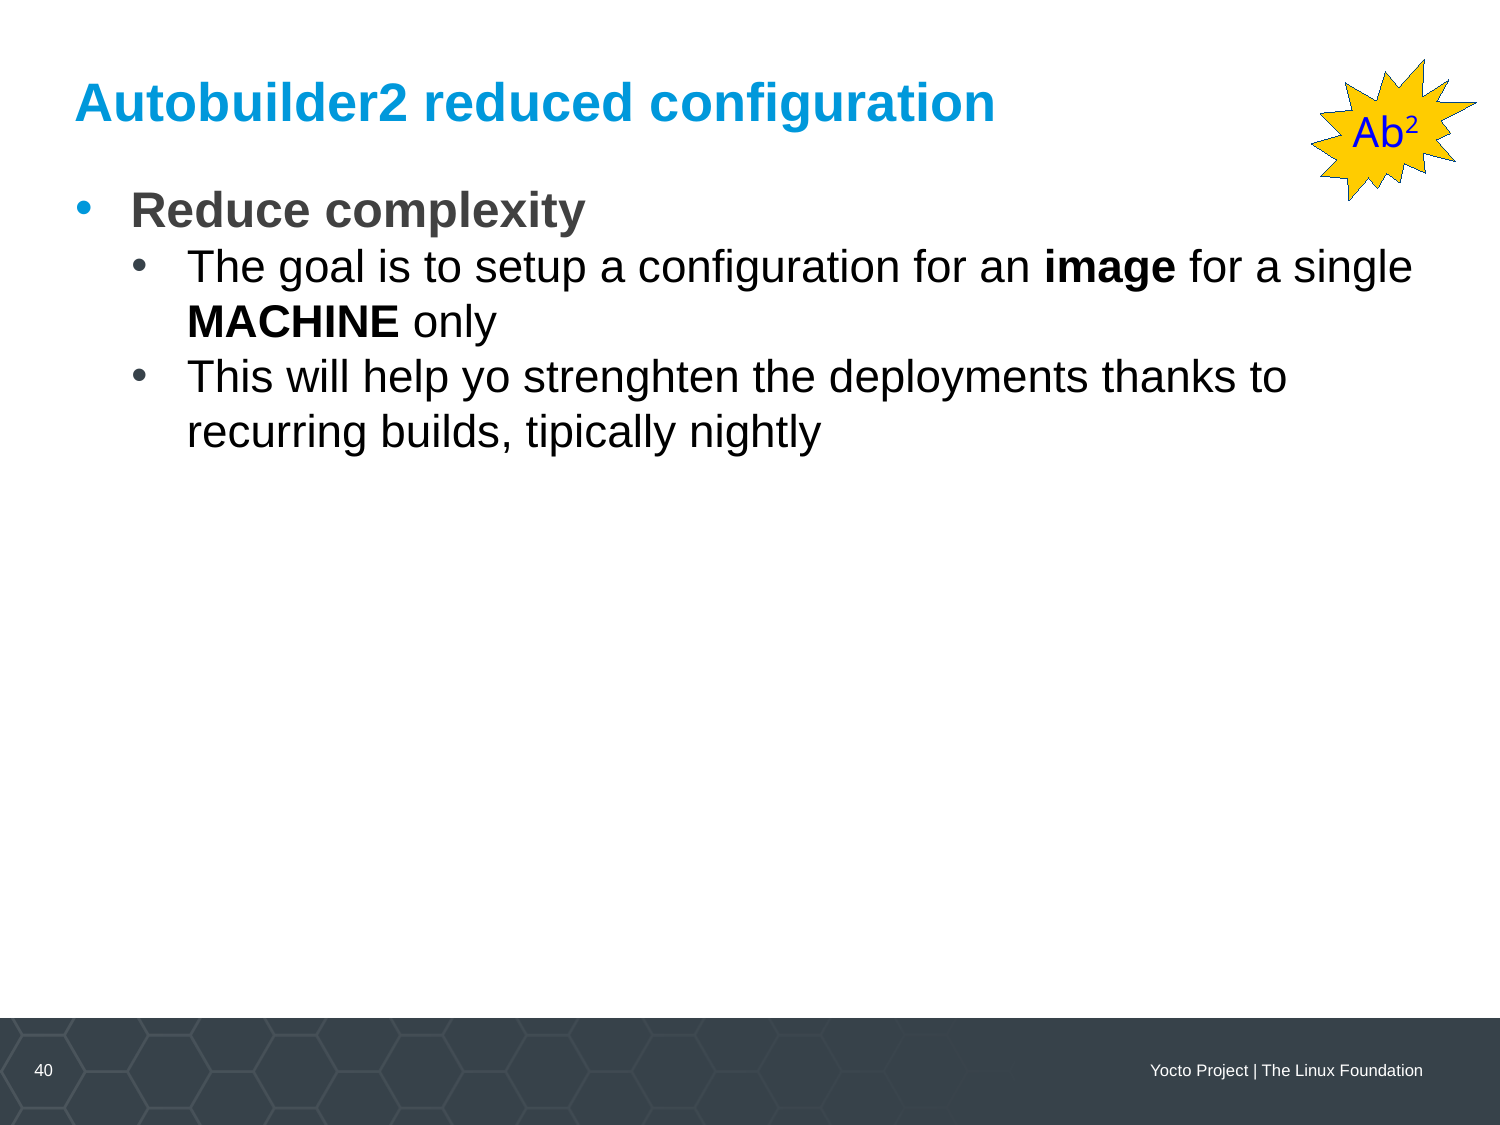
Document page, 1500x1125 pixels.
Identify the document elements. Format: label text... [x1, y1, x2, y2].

text_box Reduce complexity The goal is to setup a configuration for an image for a single MACHINE only This will help yo strenghten the deployments thanks to recurring builds, tipically nightly [74, 177, 1424, 839]
text_box Ab2 [1311, 59, 1477, 201]
text_box Autobuilder2 reduced configuration [74, 67, 1416, 177]
picture [0, 0, 1500, 1125]
